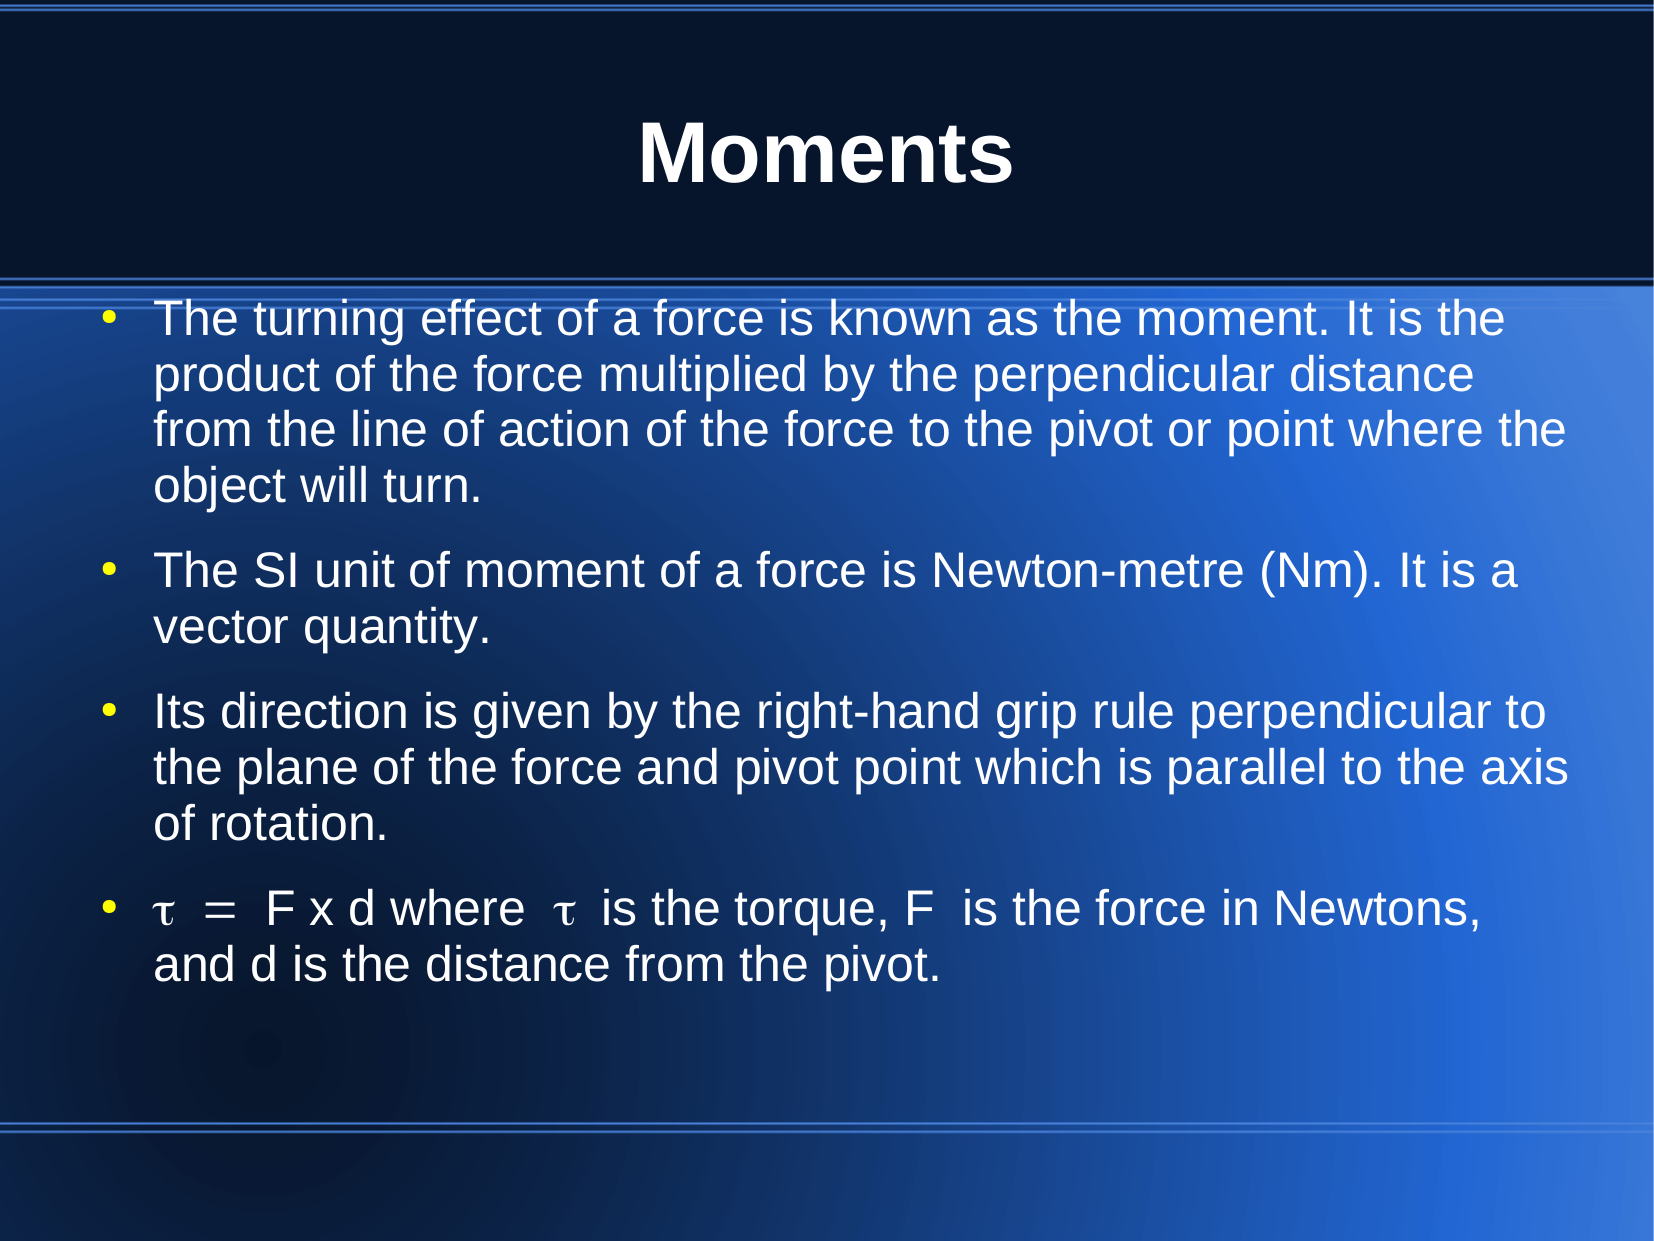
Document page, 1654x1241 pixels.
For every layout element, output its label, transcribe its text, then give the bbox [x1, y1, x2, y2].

picture [0, 0, 1654, 1241]
list The turning effect of a force is known as the moment. It is the product of the force multiplied by the perpendicular distance from the line of action of the force to the pivot or point where the object will turn. The SI unit of moment of a force is Newton-metre (Nm). It is a vector quantity. Its direction is given by the right-hand grip rule perpendicular to the plane of the force and pivot point which is parallel to the axis of rotation. t = F x d where t is the torque, F is the force in Newtons, and d is the distance from the pivot. [82, 290, 1571, 1109]
title Moments [82, 49, 1571, 257]
